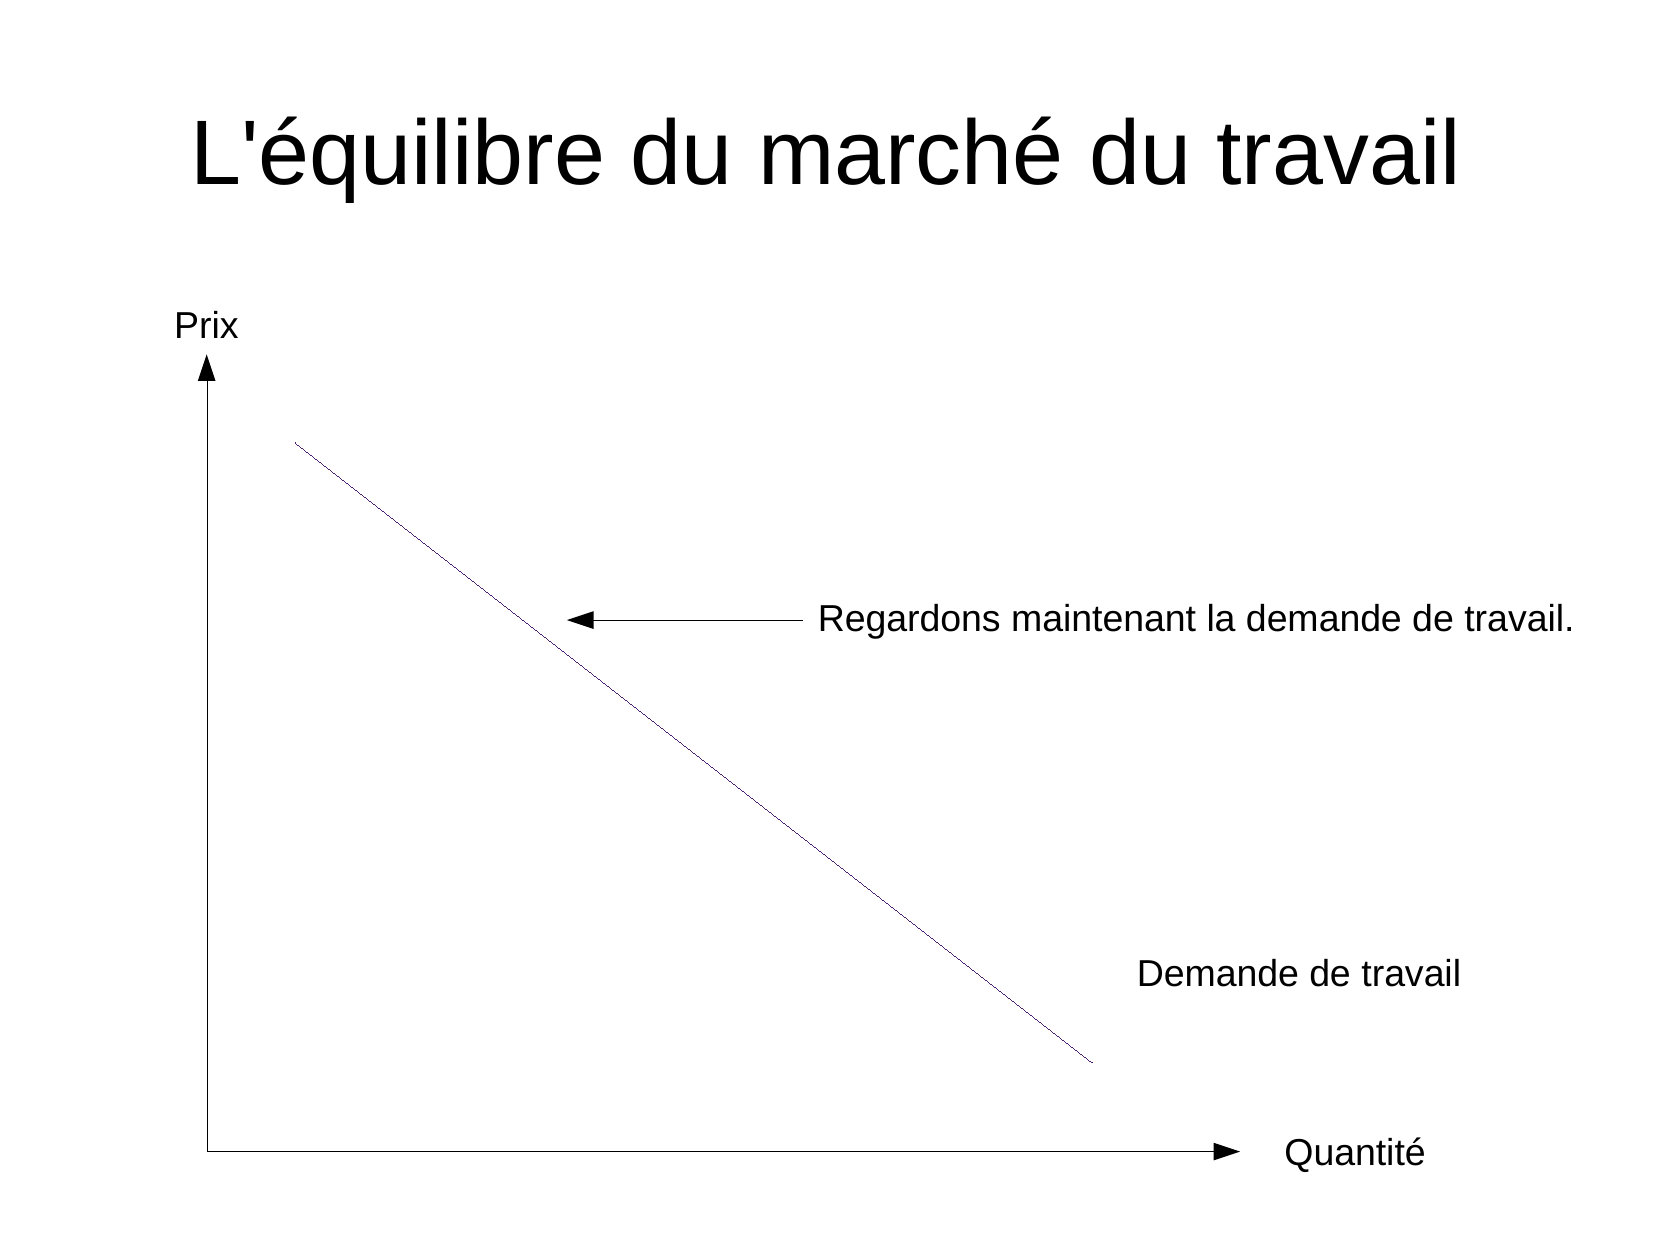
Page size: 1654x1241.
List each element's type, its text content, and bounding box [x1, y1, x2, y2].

text_box Regardons maintenant la demande de travail. [803, 590, 1592, 647]
text_box Demande de travail [1122, 944, 1477, 1002]
text_box Quantité [1269, 1124, 1442, 1182]
text_box Prix [159, 297, 254, 355]
title L'équilibre du marché du travail [82, 49, 1571, 257]
